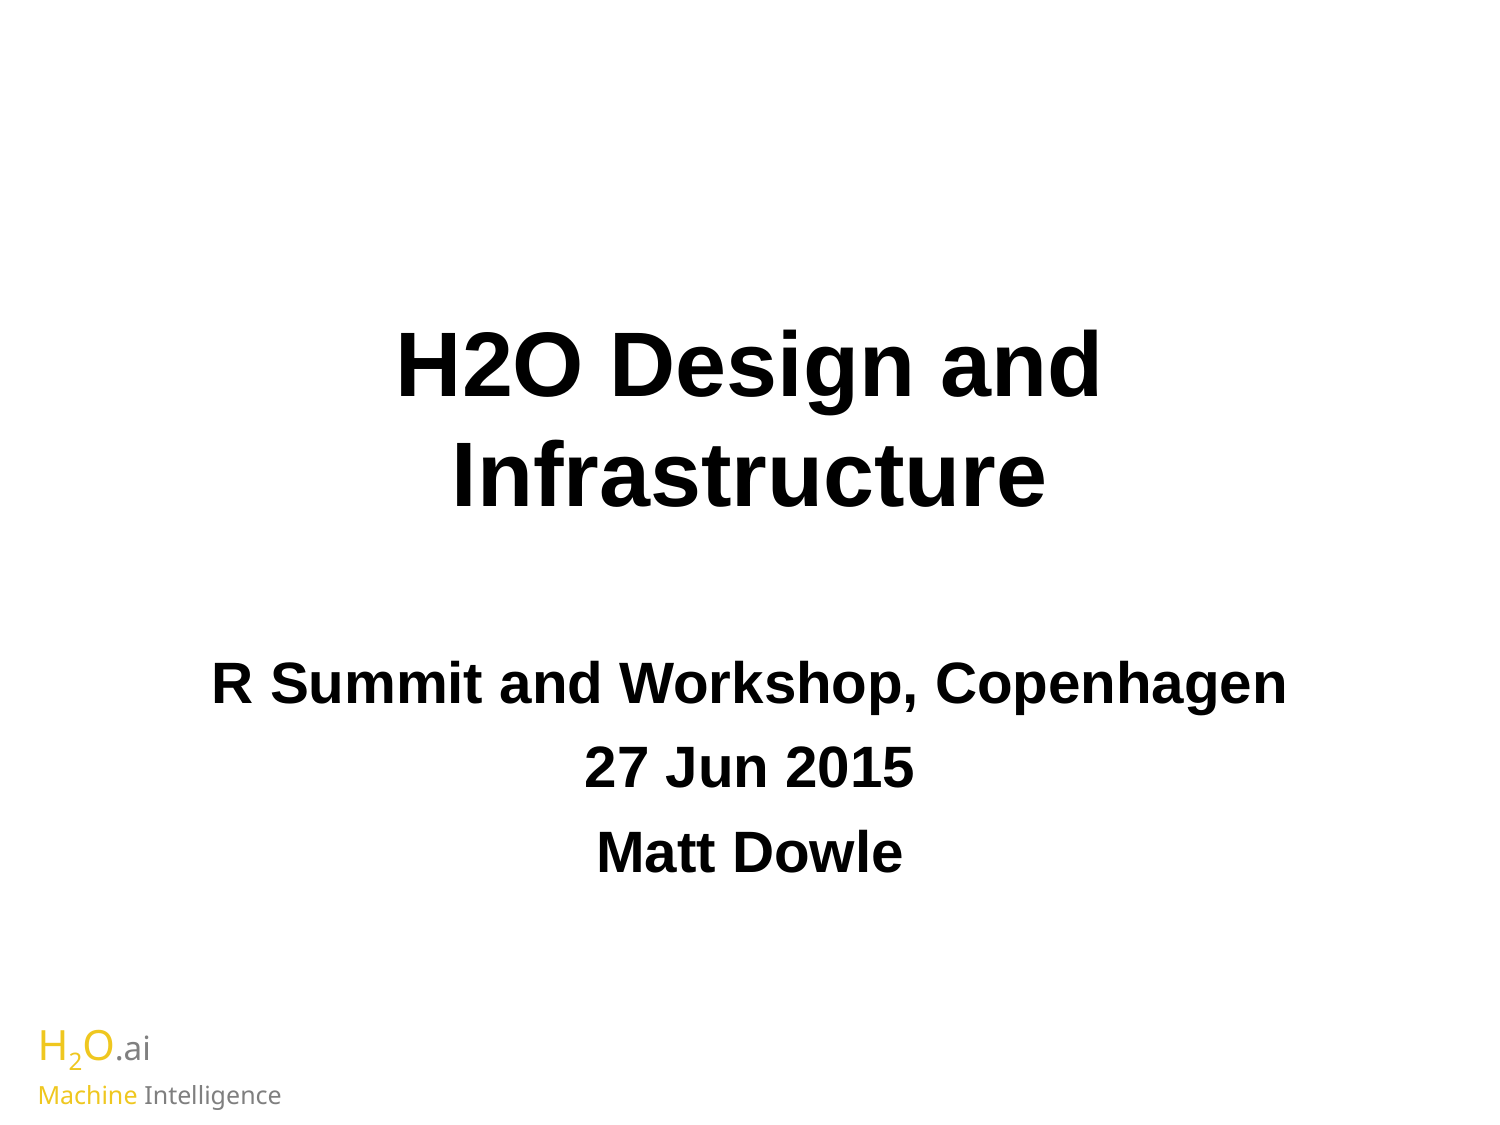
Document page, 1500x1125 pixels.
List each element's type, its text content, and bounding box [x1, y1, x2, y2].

title H2O Design and Infrastructure [112, 349, 1388, 591]
list R Summit and Workshop, Copenhagen 27 Jun 2015 Matt Dowle [120, 637, 1381, 925]
